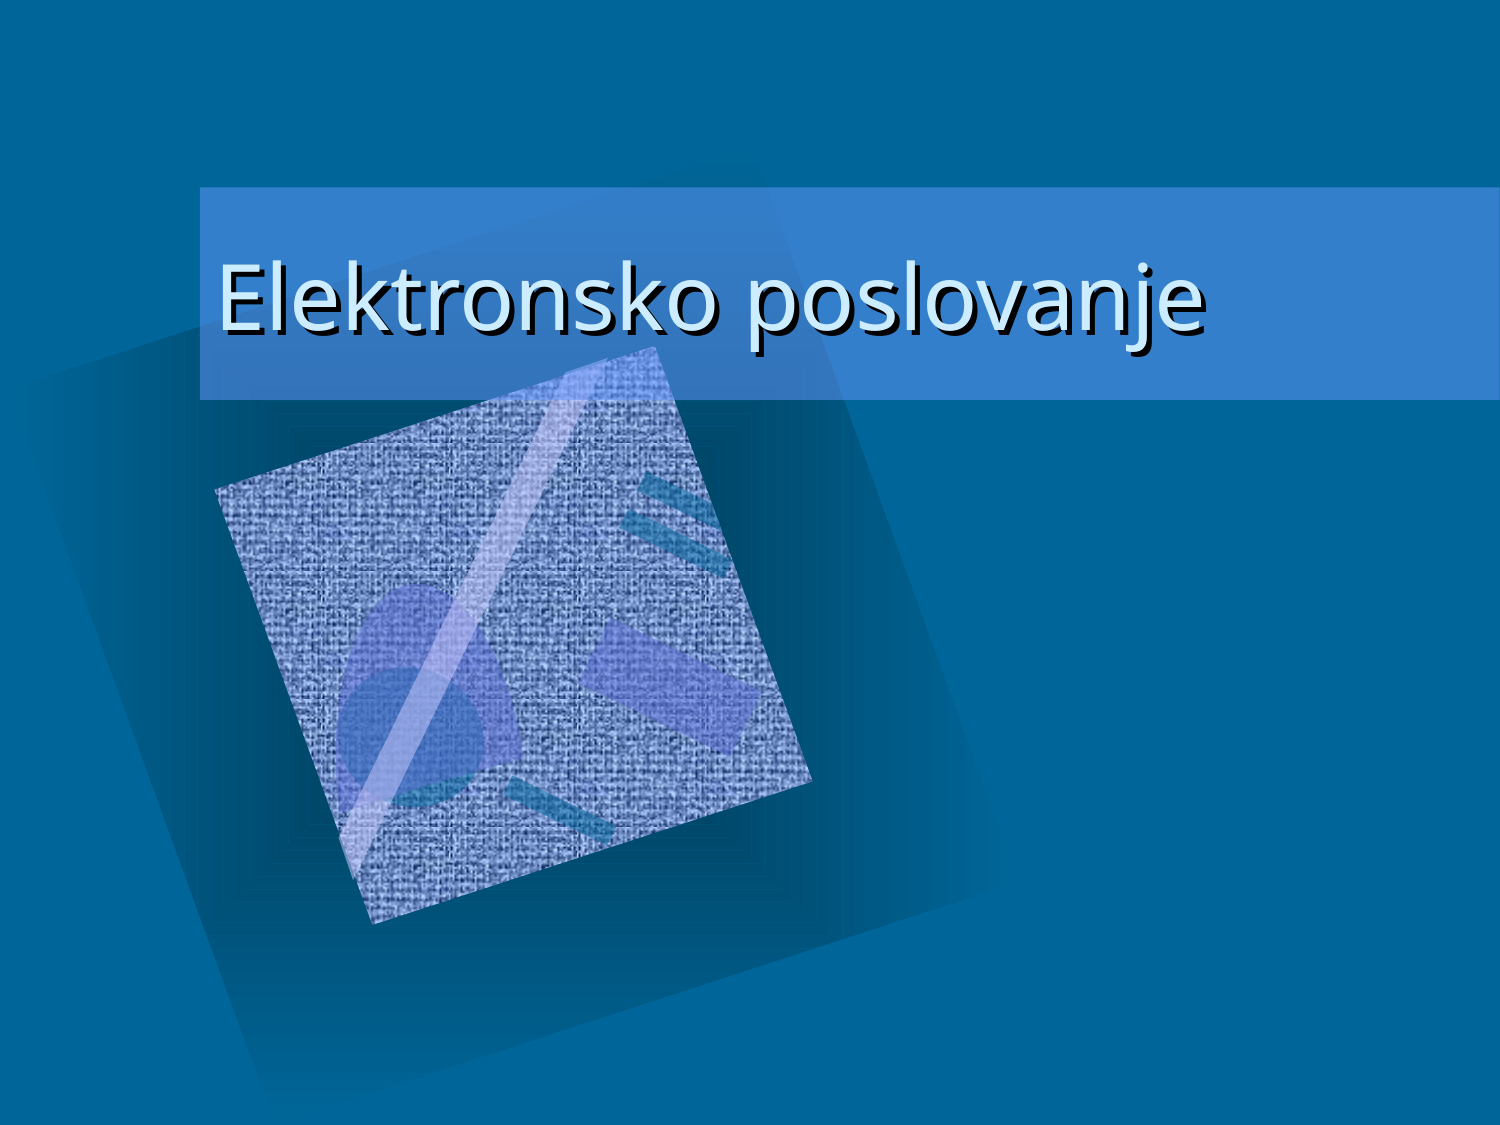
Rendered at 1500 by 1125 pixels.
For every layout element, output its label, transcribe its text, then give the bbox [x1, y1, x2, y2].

title Elektronsko poslovanje [199, 199, 1475, 388]
picture [356, 400, 812, 924]
picture [216, 400, 551, 832]
